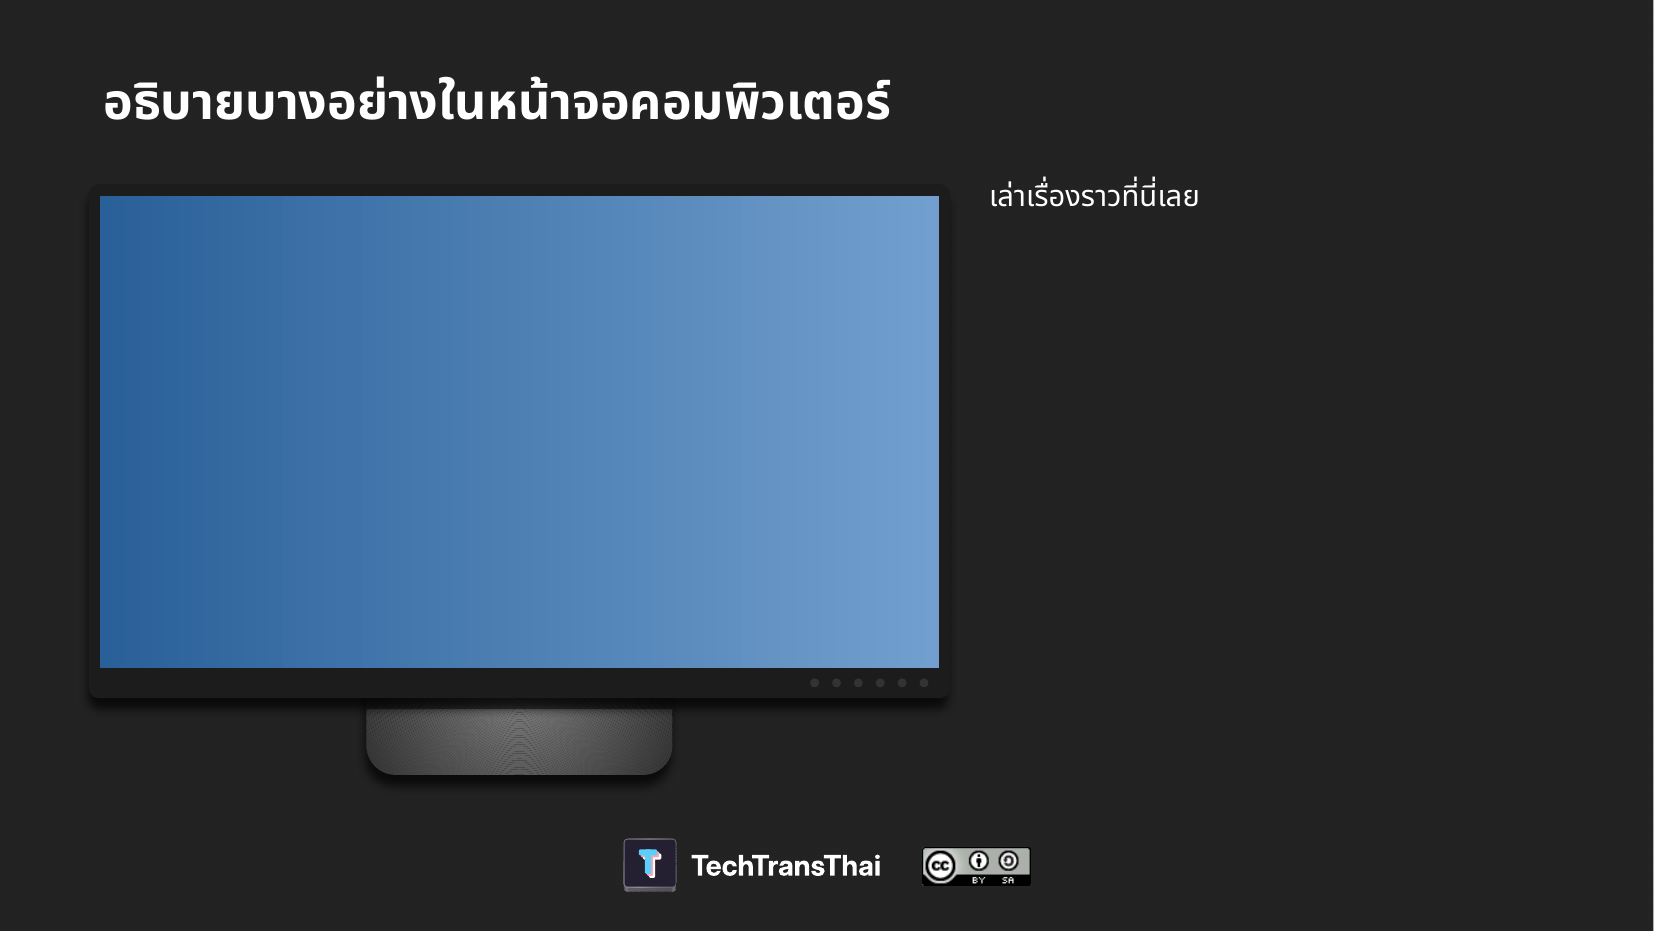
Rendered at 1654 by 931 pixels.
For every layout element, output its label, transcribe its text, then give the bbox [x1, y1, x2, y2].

picture [0, 0, 1654, 931]
text_box อธิบายบางอย่างในหน้าจอคอมพิวเตอร์ [88, 59, 1565, 178]
text_box [88, 184, 951, 775]
text_box เล่าเรื่องราวที่นี่เลย [974, 167, 1595, 798]
